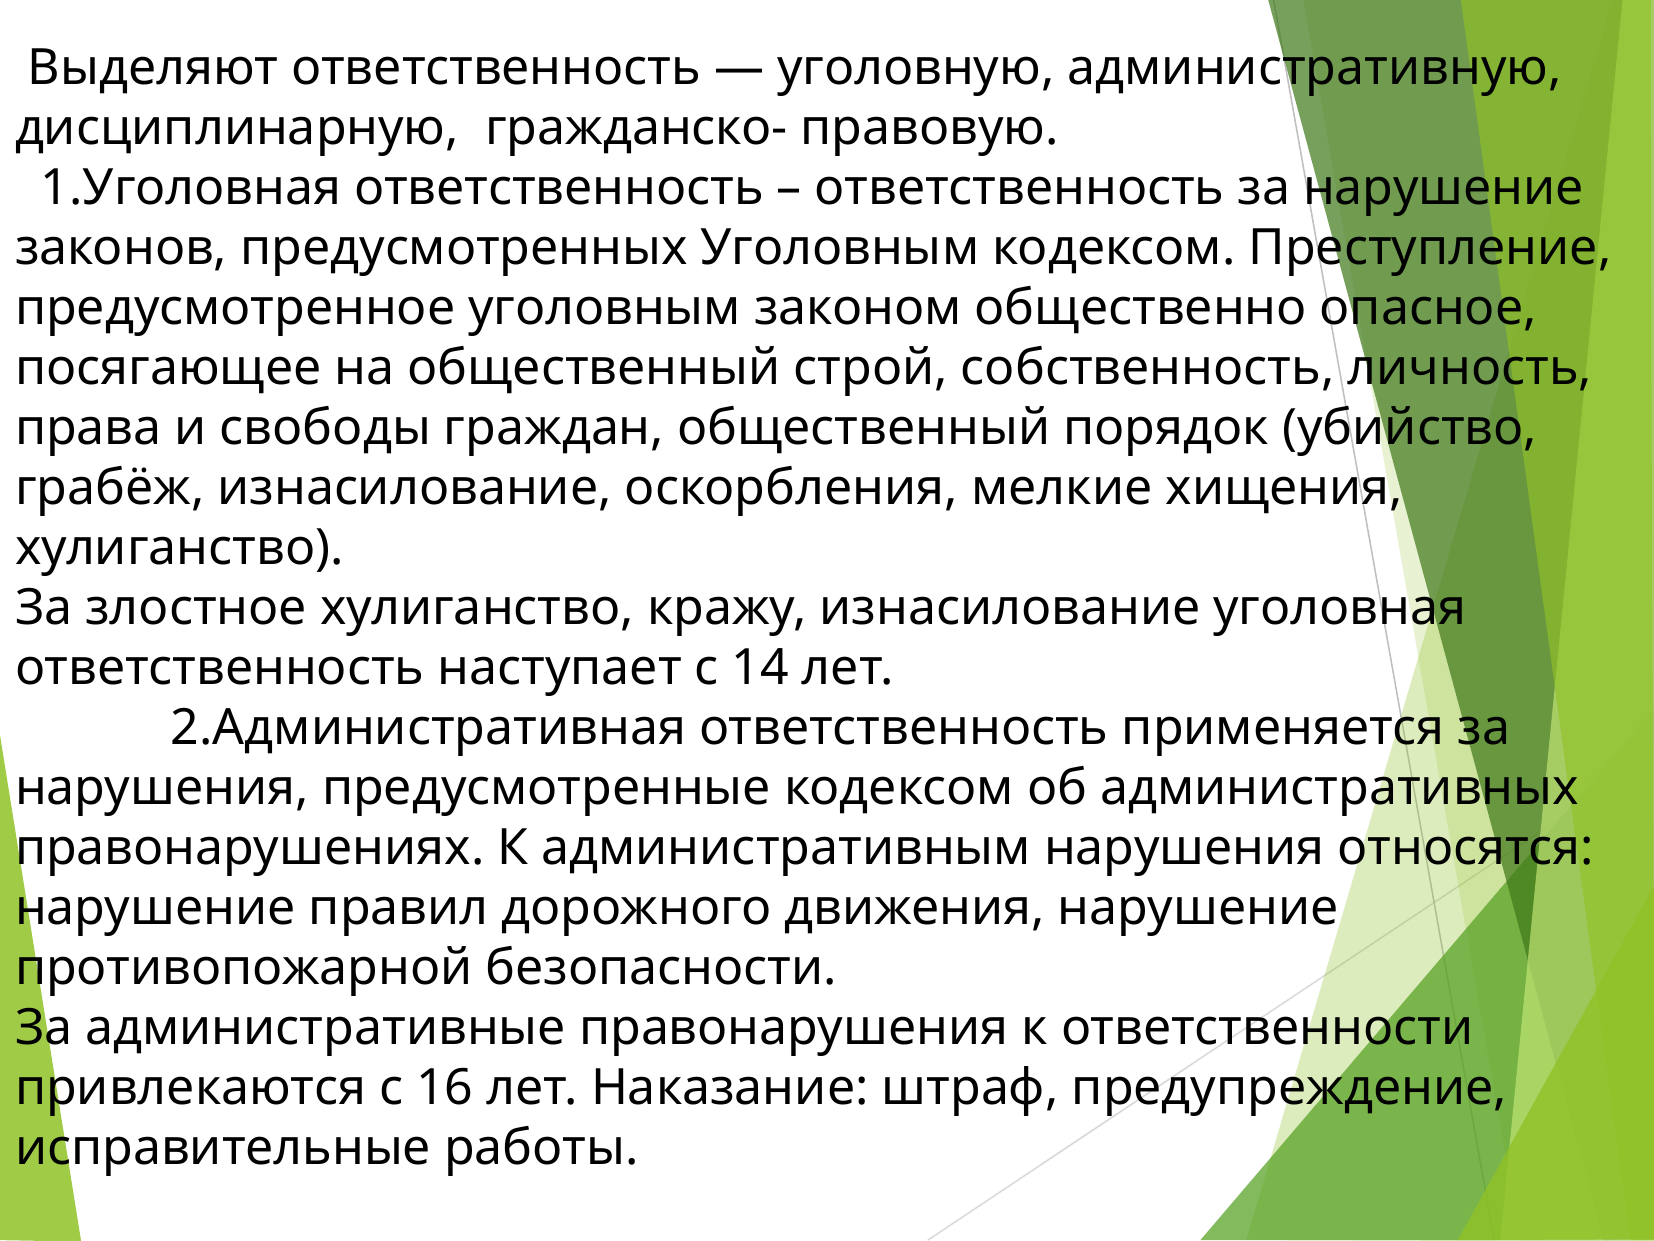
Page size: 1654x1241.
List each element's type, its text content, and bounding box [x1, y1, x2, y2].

title Выделяют ответственность — уголовную, административную, дисциплинарную, гражданско- правовую. 1.Уголовная ответственность – ответственность за нарушение законов, предусмотренных Уголовным кодексом. Преступление, предусмотренное уголовным законом общественно опасное, посягающее на общественный строй, собственность, личность, права и свободы граждан, общественный порядок (убийство, грабёж, изнасилование, оскорбления, мелкие хищения, хулиганство). За злостное хулиганство, кражу, изнасилование уголовная ответственность наступает с 14 лет. 2.Административная ответственность применяется за нарушения, предусмотренные кодексом об административных правонарушениях. К административным нарушения относятся: нарушение правил дорожного движения, нарушение противопожарной безопасности. За административные правонарушения к ответственности привлекаются с 16 лет. Наказание: штраф, предупреждение, исправительные работы. [0, 27, 1654, 1241]
